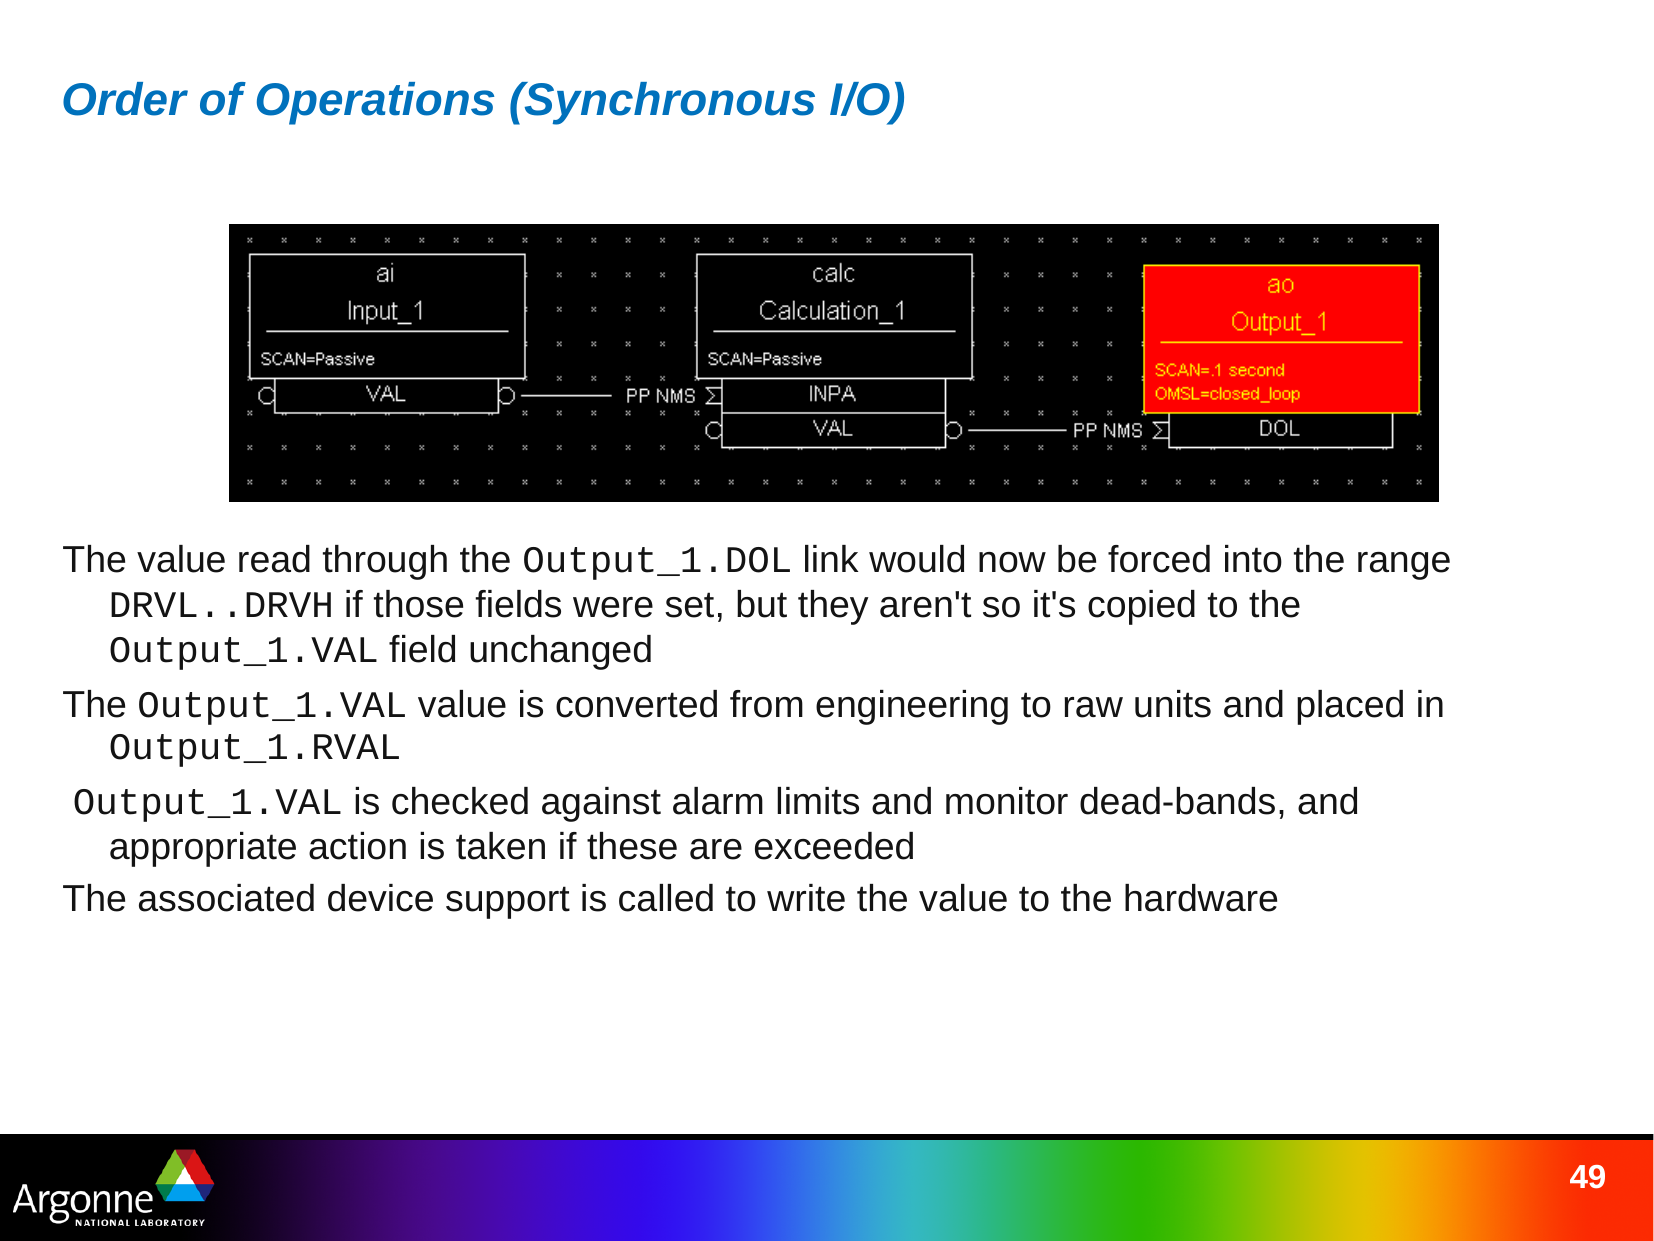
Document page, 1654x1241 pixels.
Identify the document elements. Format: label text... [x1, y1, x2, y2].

picture [229, 224, 1439, 502]
picture [0, 1134, 1654, 1241]
list The value read through the Output_1.DOL link would now be forced into the range DRVL..DRVH if those fields were set, but they aren't so it's copied to the Output_1.VAL field unchanged The Output_1.VAL value is converted from engineering to raw units and placed in Output_1.RVAL Output_1.VAL is checked against alarm limits and monitor dead-bands, and appropriate action is taken if these are exceeded The associated device support is called to write the value to the hardware [62, 538, 1498, 1002]
title Order of Operations (Synchronous I/O) [61, 67, 1500, 137]
